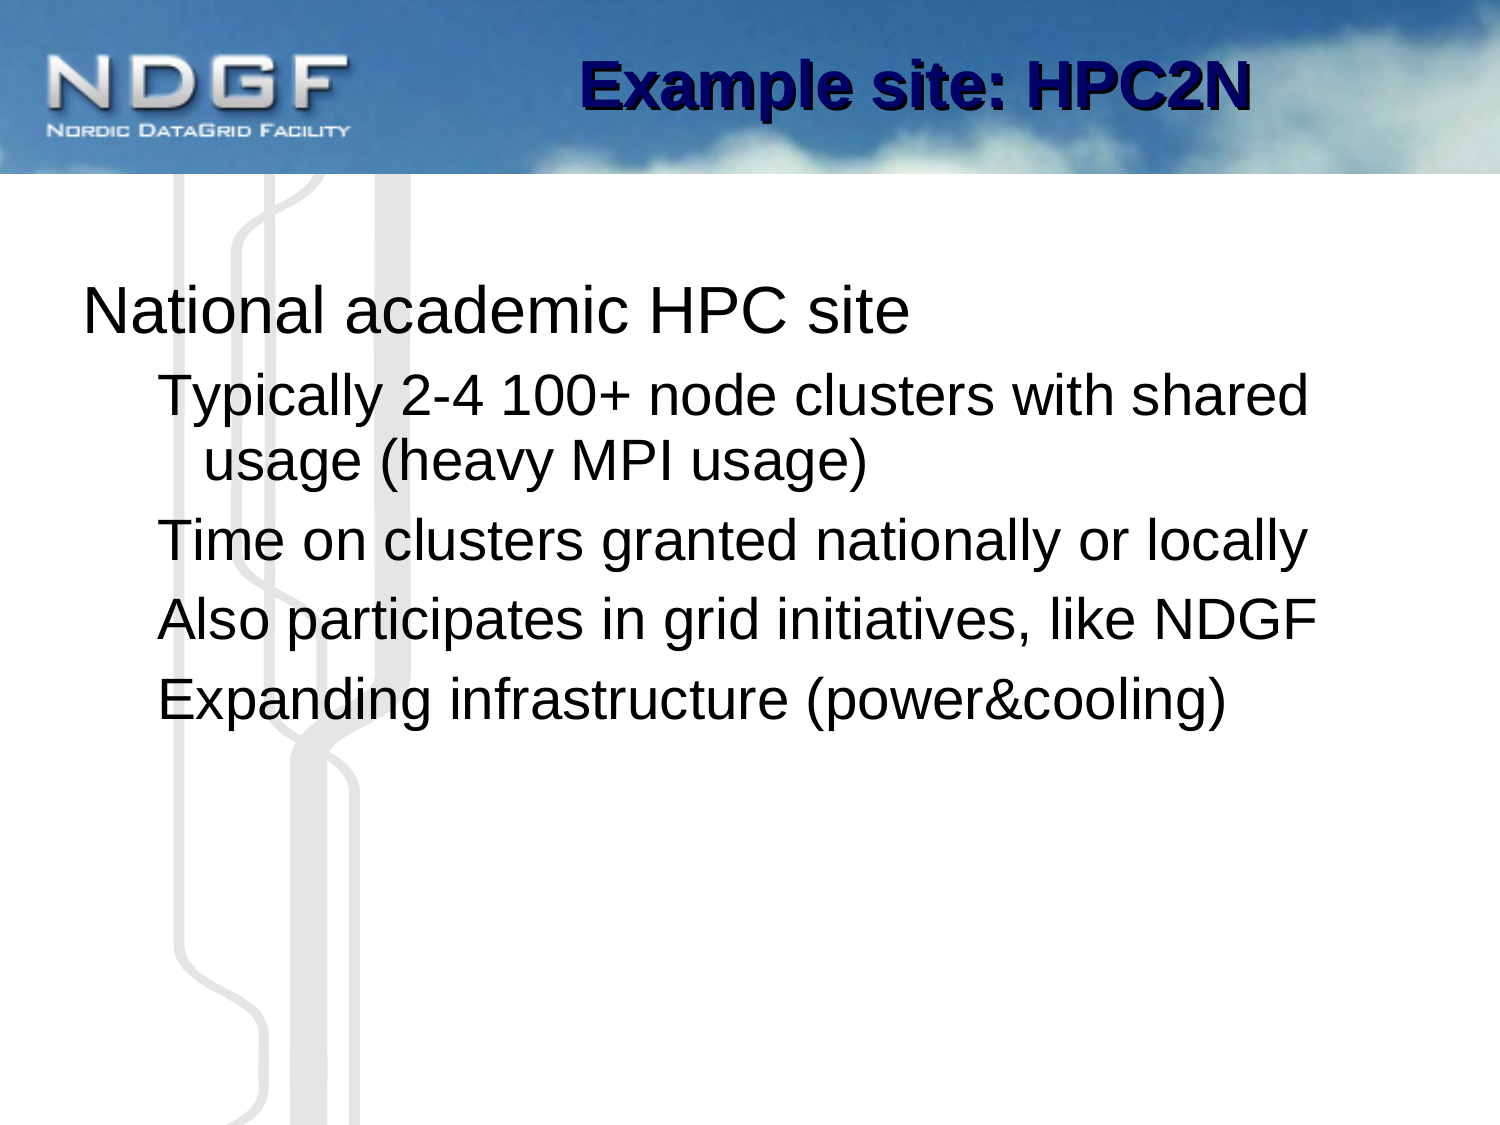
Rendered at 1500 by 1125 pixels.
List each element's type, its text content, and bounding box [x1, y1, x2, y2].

list National academic HPC site Typically 2-4 100+ node clusters with shared usage (heavy MPI usage) Time on clusters granted nationally or locally Also participates in grid initiatives, like NDGF Expanding infrastructure (power&cooling) [67, 265, 1418, 1009]
title Example site: HPC2N [372, 19, 1459, 149]
picture [0, 0, 1500, 1125]
